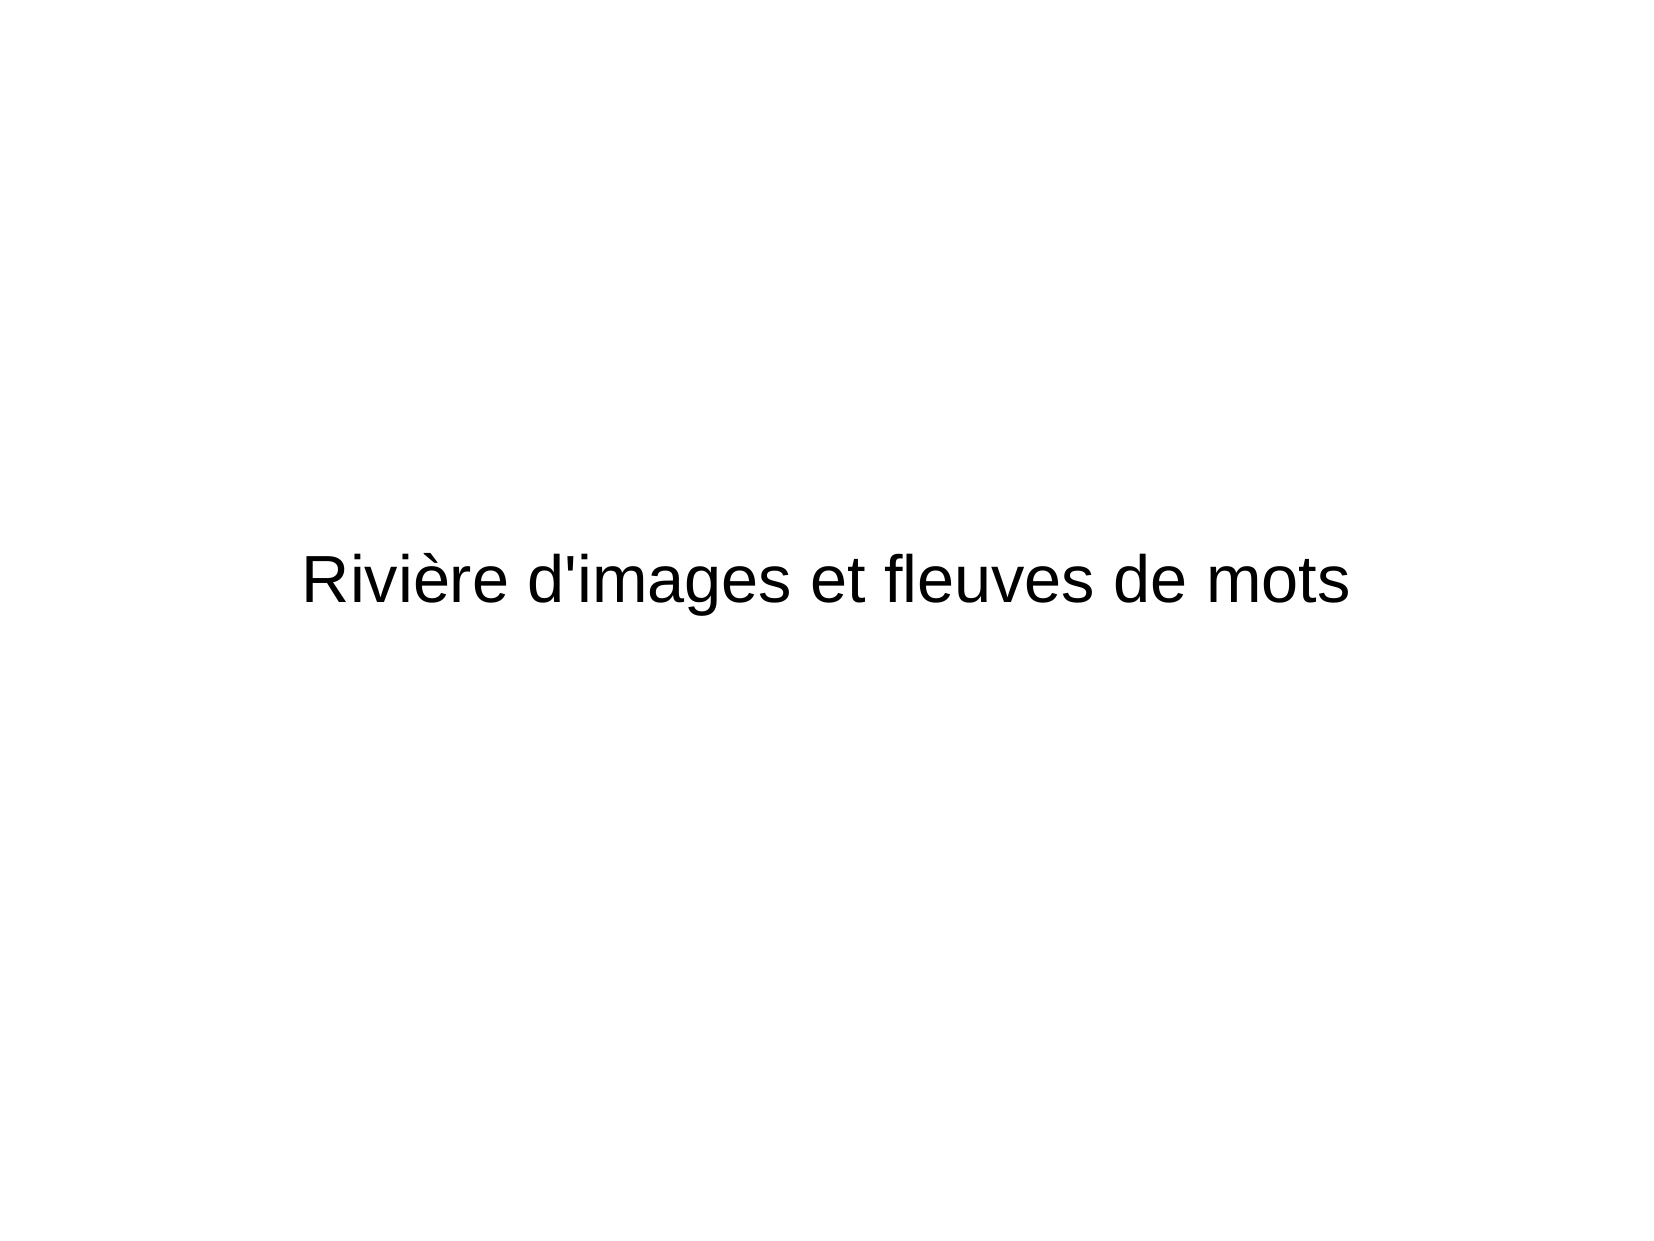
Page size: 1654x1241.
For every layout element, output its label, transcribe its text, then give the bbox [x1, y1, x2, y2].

subtitle Rivière d'images et fleuves de mots [82, 56, 1571, 1102]
